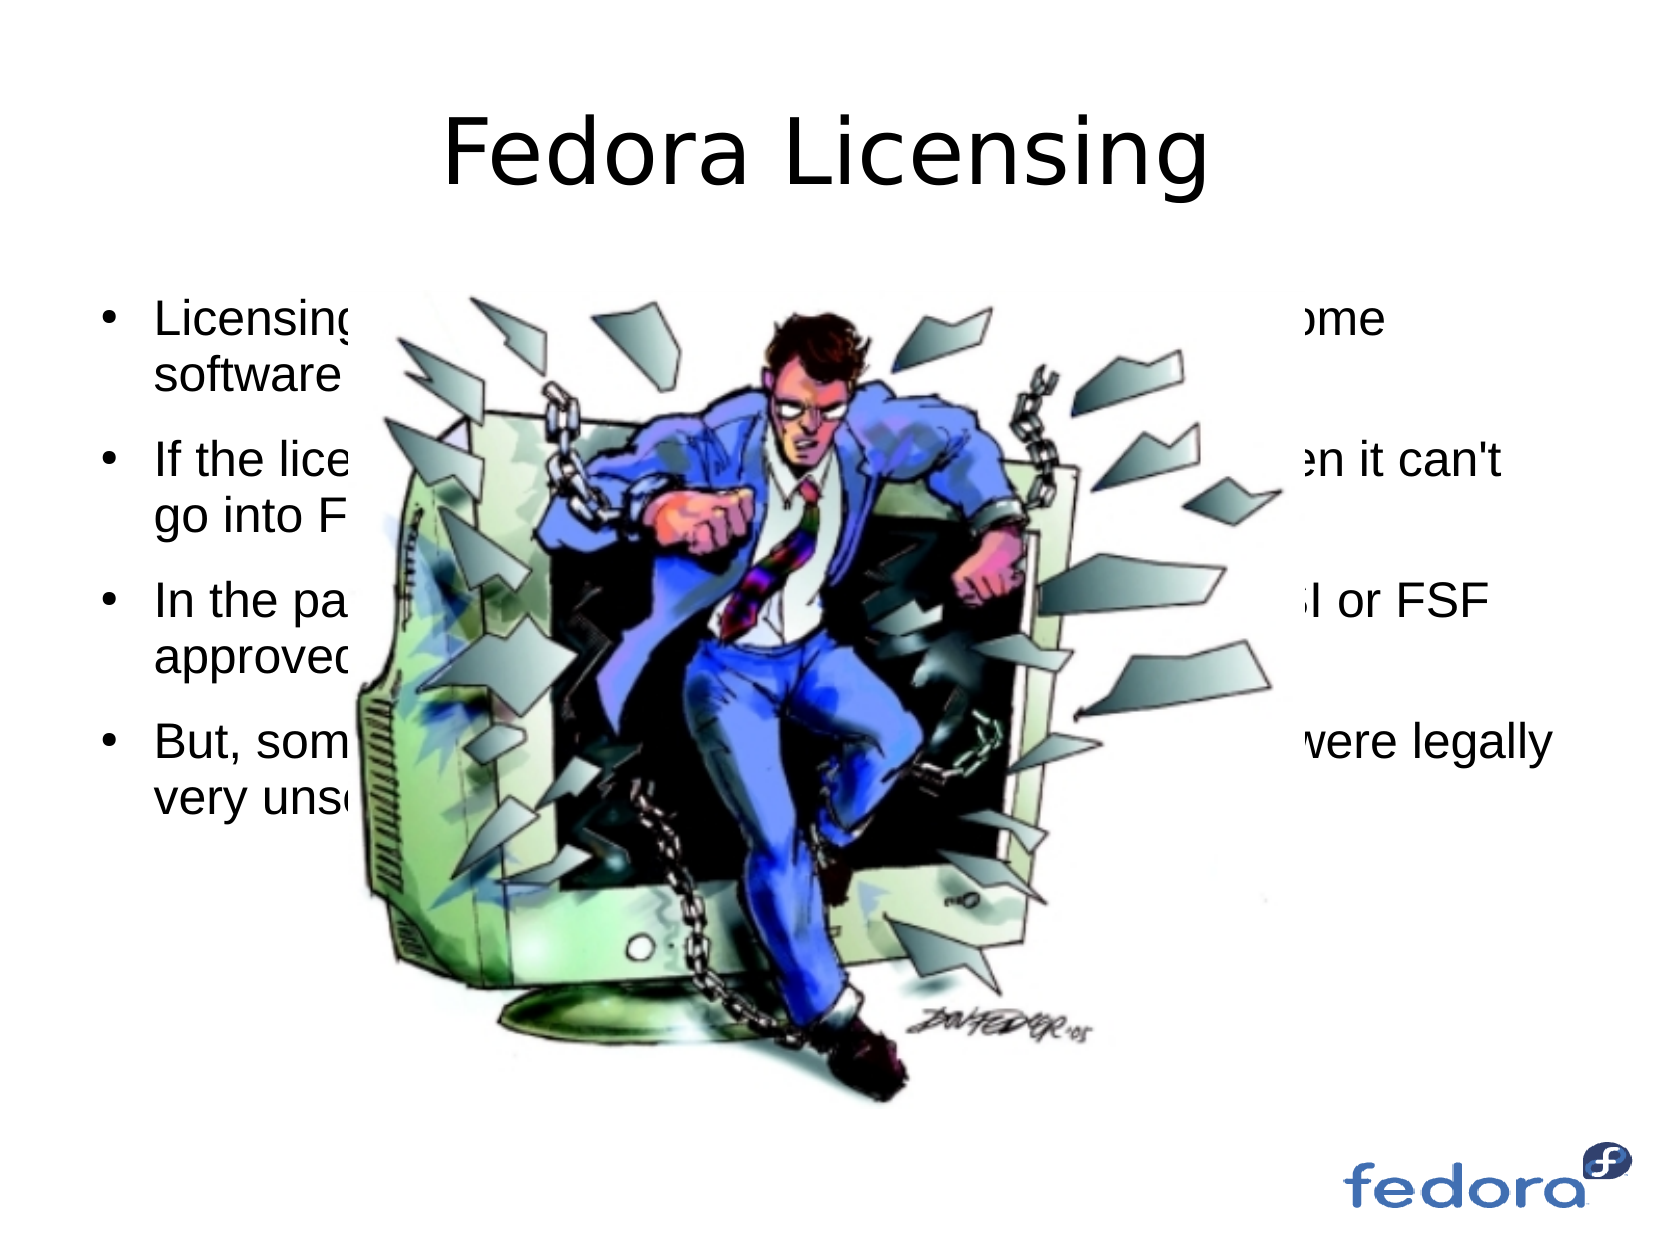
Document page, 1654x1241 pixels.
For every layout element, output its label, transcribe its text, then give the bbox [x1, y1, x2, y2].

picture [1332, 1124, 1651, 1227]
picture [348, 290, 1572, 1109]
list Licensing is the #1 reason why we cannot include some software in Fedora If the license is not Free (as defined by the FSF), then it can't go into Fedora. In the past, we used to permit anything under an OSI or FSF approved licenses... But, some of the approved “Open Source” licenses were legally very unsound. [82, 290, 348, 1094]
title Fedora Licensing [82, 56, 1571, 250]
